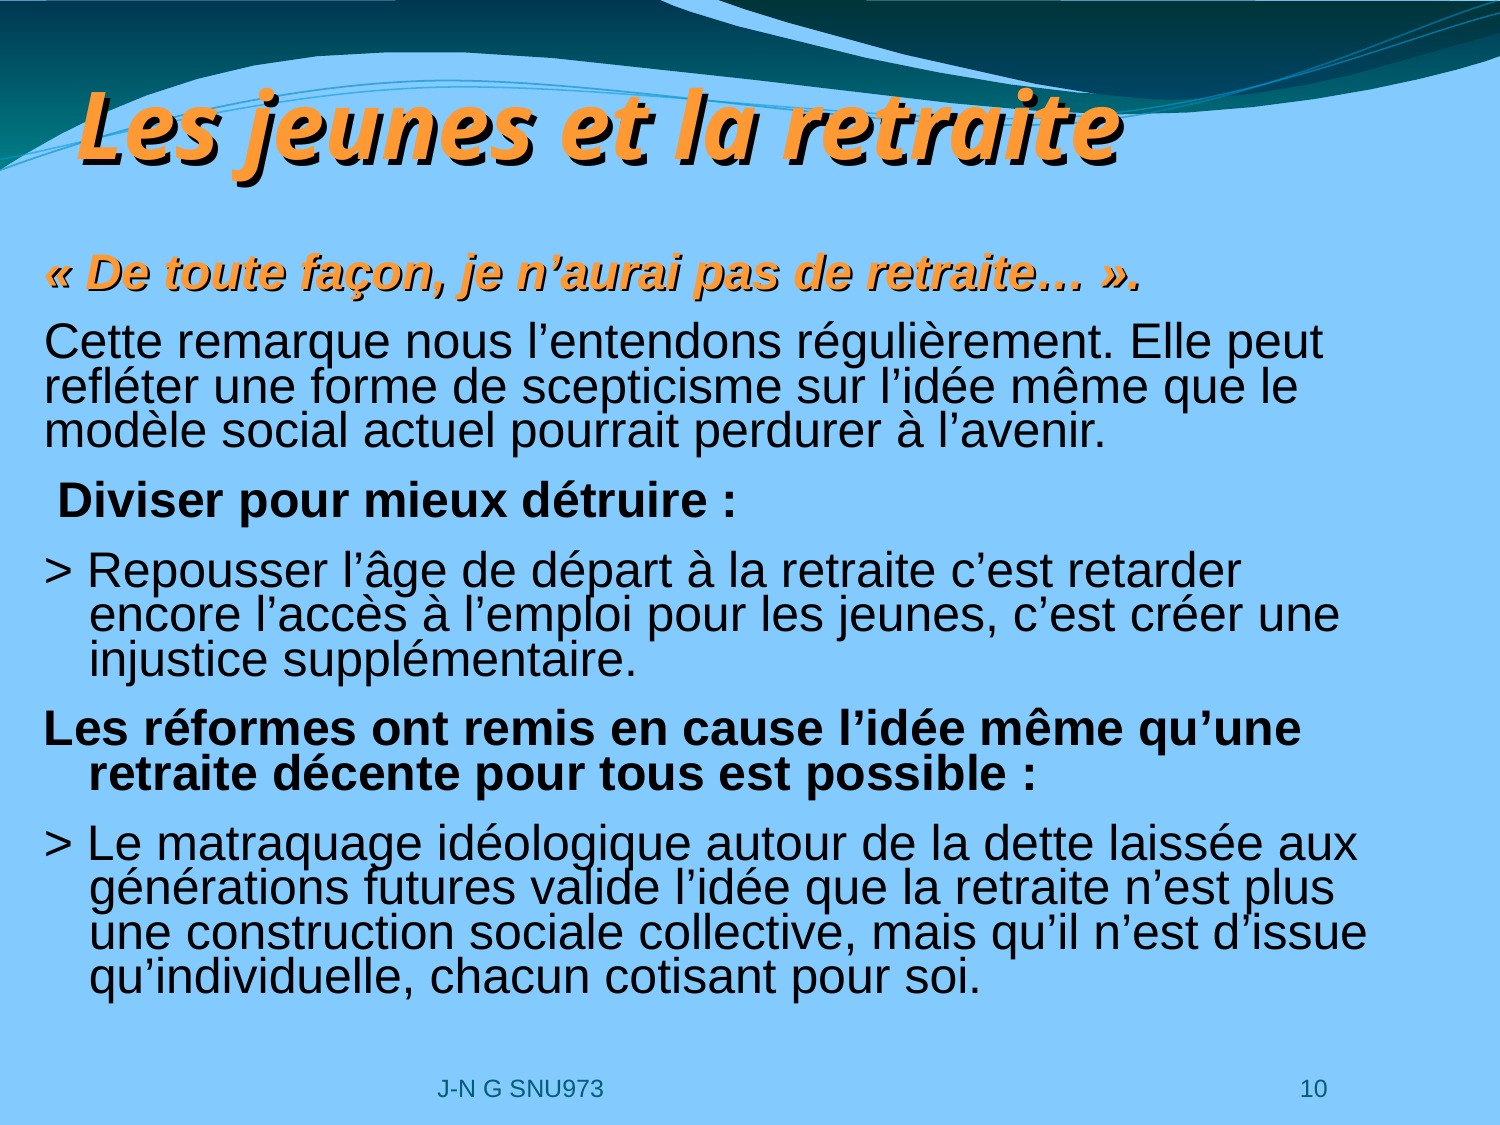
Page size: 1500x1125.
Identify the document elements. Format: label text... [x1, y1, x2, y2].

title Les jeunes et la retraite [75, 52, 1426, 150]
text_box J-N G SNU973 [437, 1042, 988, 1103]
text_box 1 [1299, 1042, 1426, 1103]
list « De toute façon, je n’aurai pas de retraite… ». Cette remarque nous l’entendons régulièrement. Elle peut refléter une forme de scepticisme sur l’idée même que le modèle social actuel pourrait perdurer à l’avenir. Diviser pour mieux détruire : > Repousser l’âge de départ à la retraite c’est retarder encore l’accès à l’emploi pour les jeunes, c’est créer une injustice supplémentaire. Les réformes ont remis en cause l’idée même qu’une retraite décente pour tous est possible : > Le matraquage idéologique autour de la dette laissée aux générations futures valide l’idée que la retraite n’est plus une construction sociale collective, mais qu’il n’est d’issue qu’individuelle, chacun cotisant pour soi. [28, 246, 1426, 1038]
